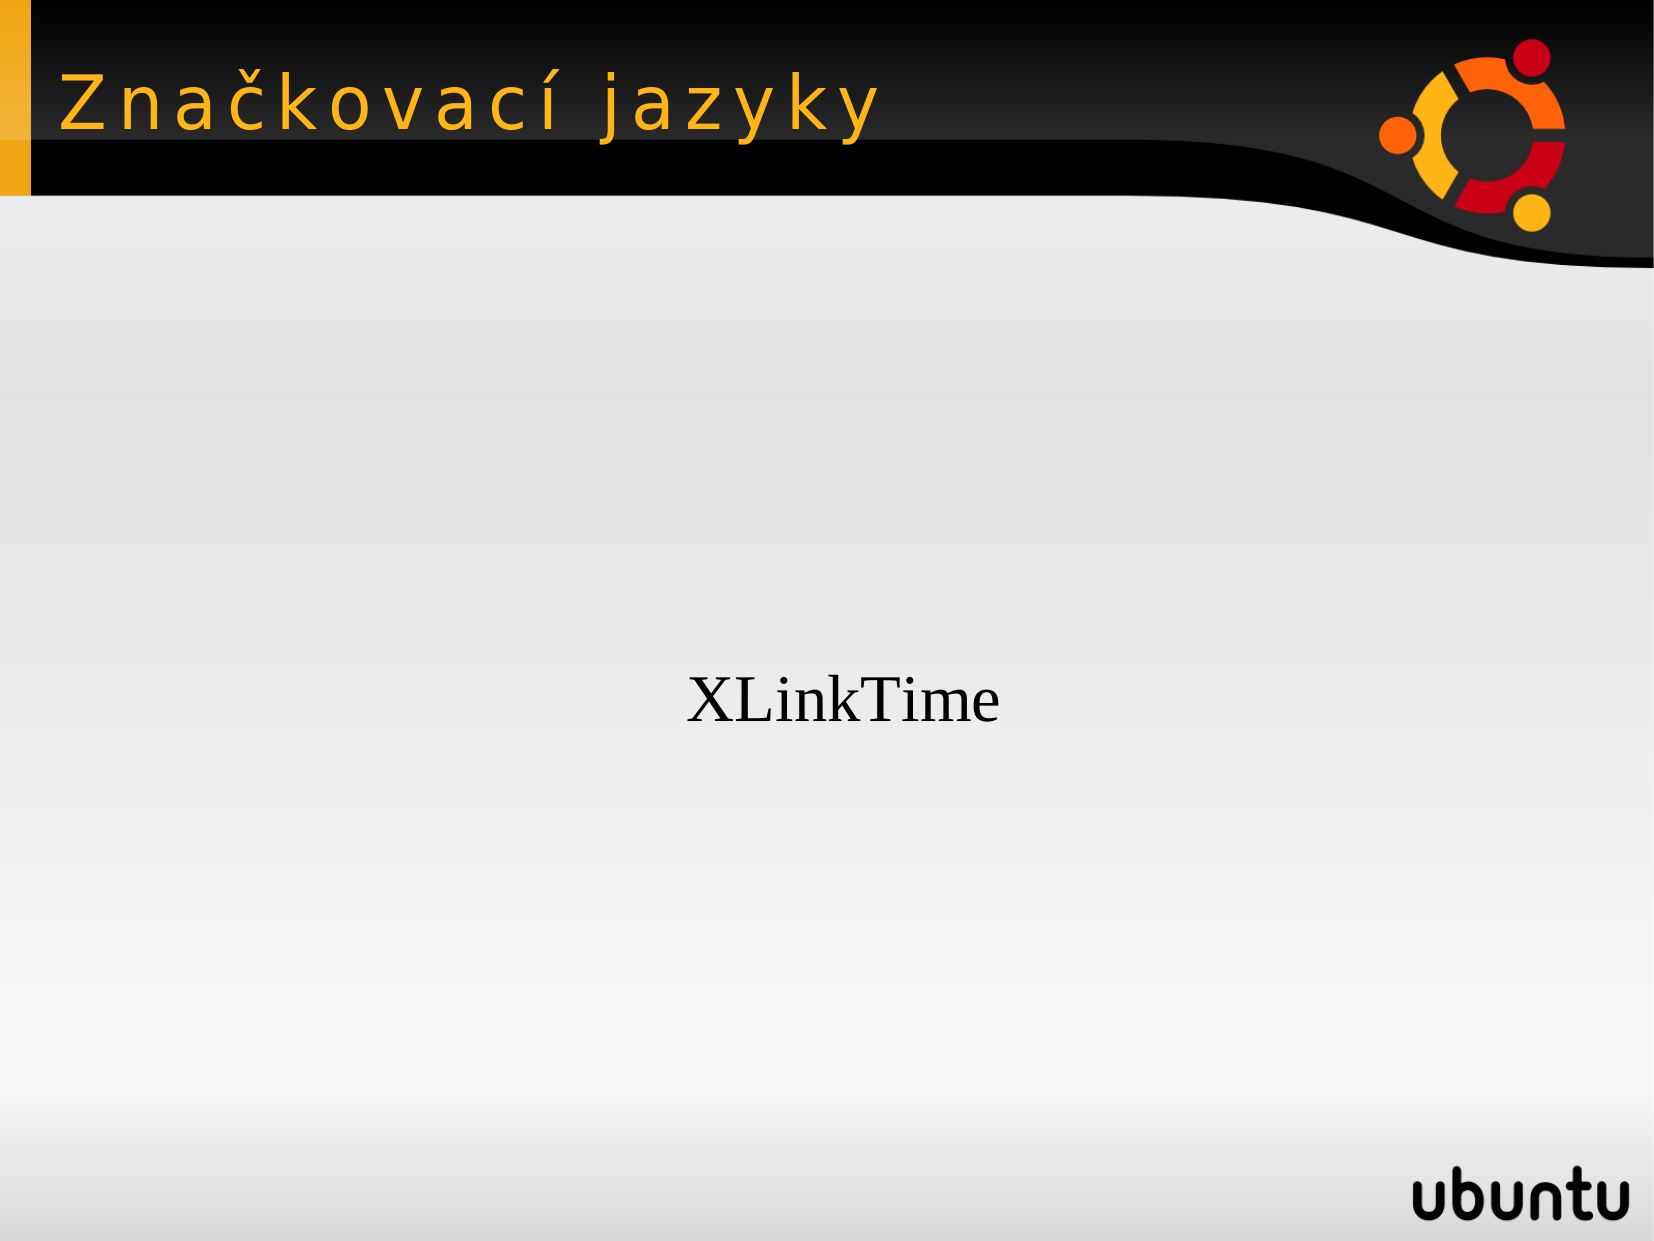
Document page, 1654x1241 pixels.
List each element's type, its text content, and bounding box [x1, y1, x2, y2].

title Značkovací jazyky [59, 29, 1270, 178]
picture [0, 0, 1654, 1241]
subtitle XLinkTime [82, 290, 1571, 1109]
